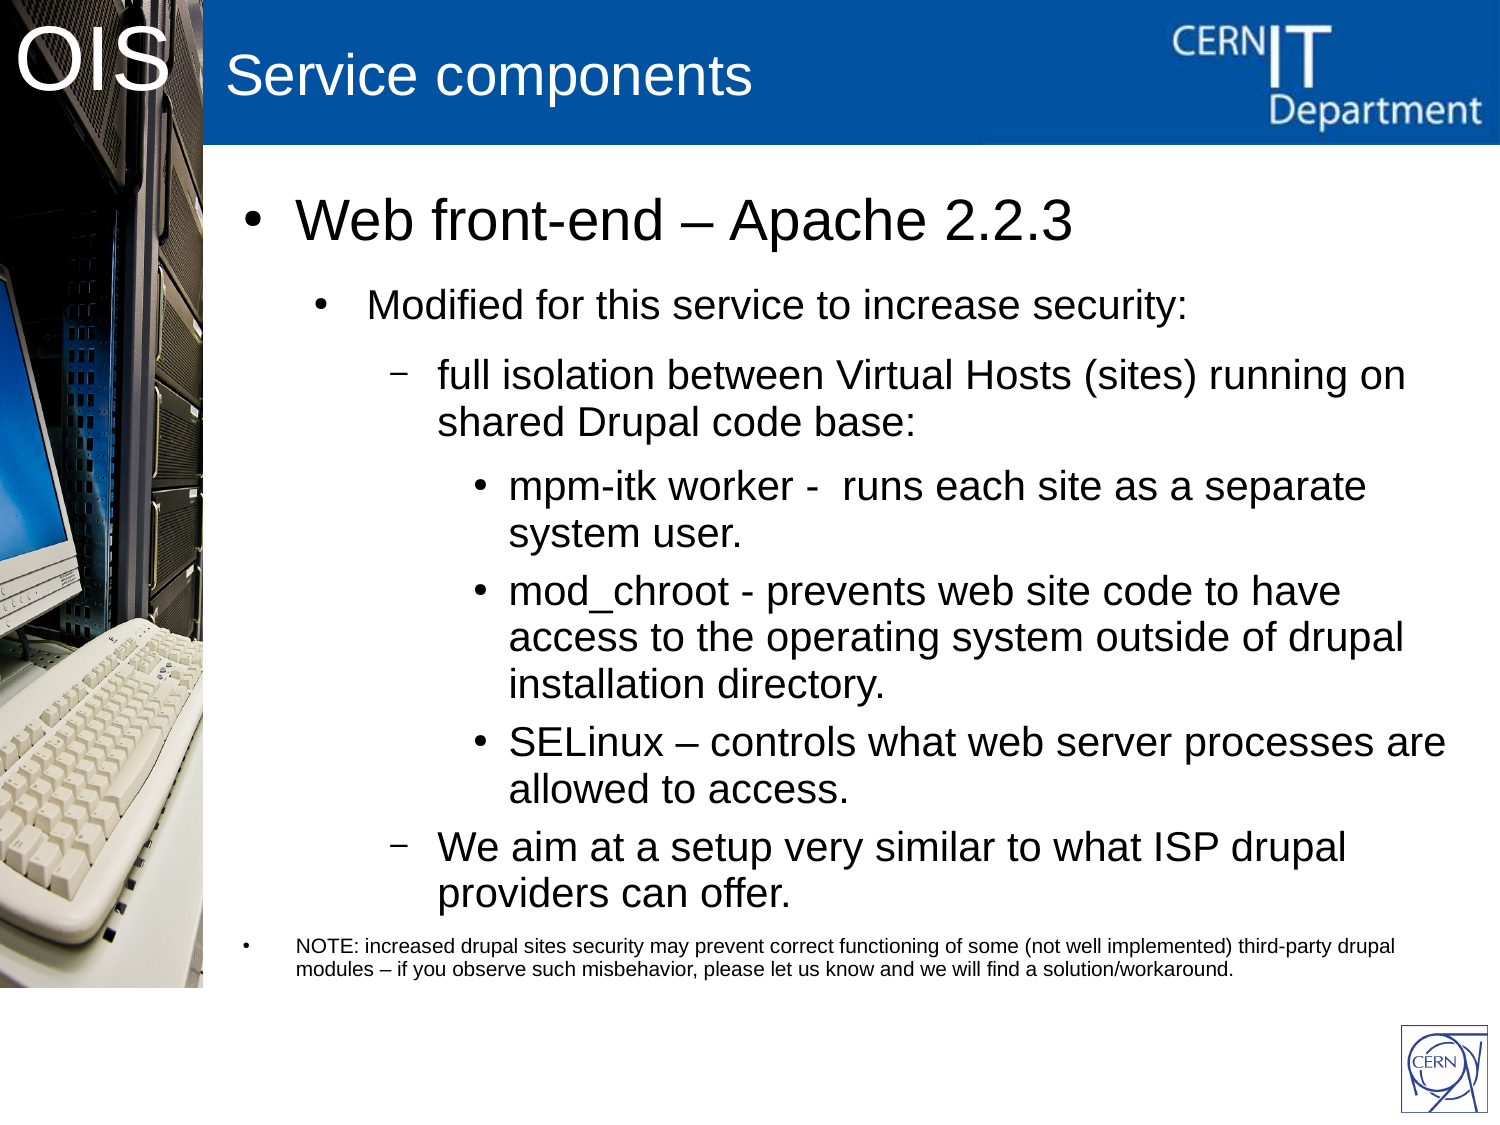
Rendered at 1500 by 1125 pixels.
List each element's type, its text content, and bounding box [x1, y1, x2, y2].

picture [0, 0, 1500, 988]
list Web front-end – Apache 2.2.3 Modified for this service to increase security: full isolation between Virtual Hosts (sites) running on shared Drupal code base: mpm-itk worker - runs each site as a separate system user. mod_chroot - prevents web site code to have access to the operating system outside of drupal installation directory. SELinux – controls what web server processes are allowed to access. We aim at a setup very similar to what ISP drupal providers can offer. NOTE: increased drupal sites security may prevent correct functioning of some (not well implemented) third-party drupal modules – if you observe such misbehavior, please let us know and we will find a solution/workaround. [225, 187, 1463, 998]
picture [1401, 1025, 1488, 1113]
title Service components [225, 7, 1238, 143]
